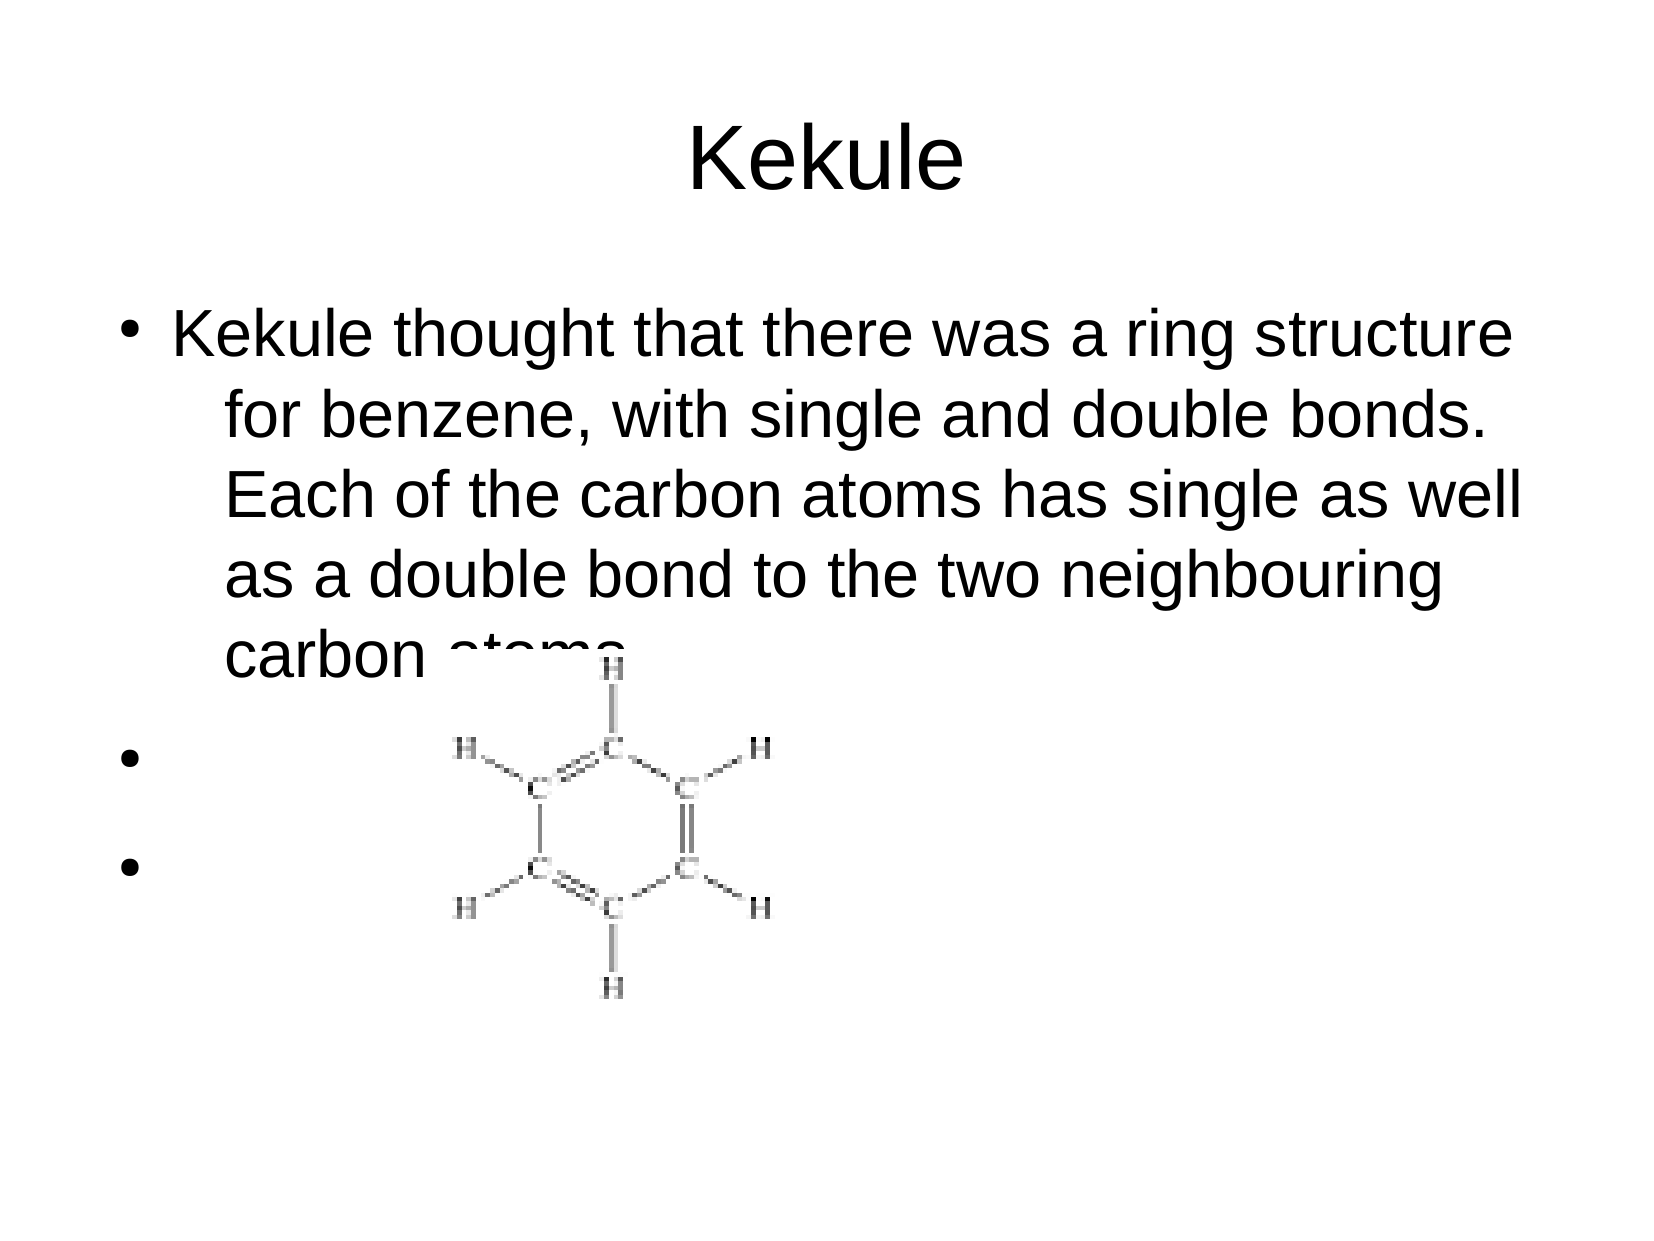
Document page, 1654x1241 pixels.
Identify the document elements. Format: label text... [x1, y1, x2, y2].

list Kekule thought that there was a ring structure for benzene, with single and double bonds. Each of the carbon atoms has single as well as a double bond to the two neighbouring carbon atoms. [82, 290, 1571, 1109]
picture [448, 649, 780, 1004]
title Kekule [82, 49, 1571, 257]
